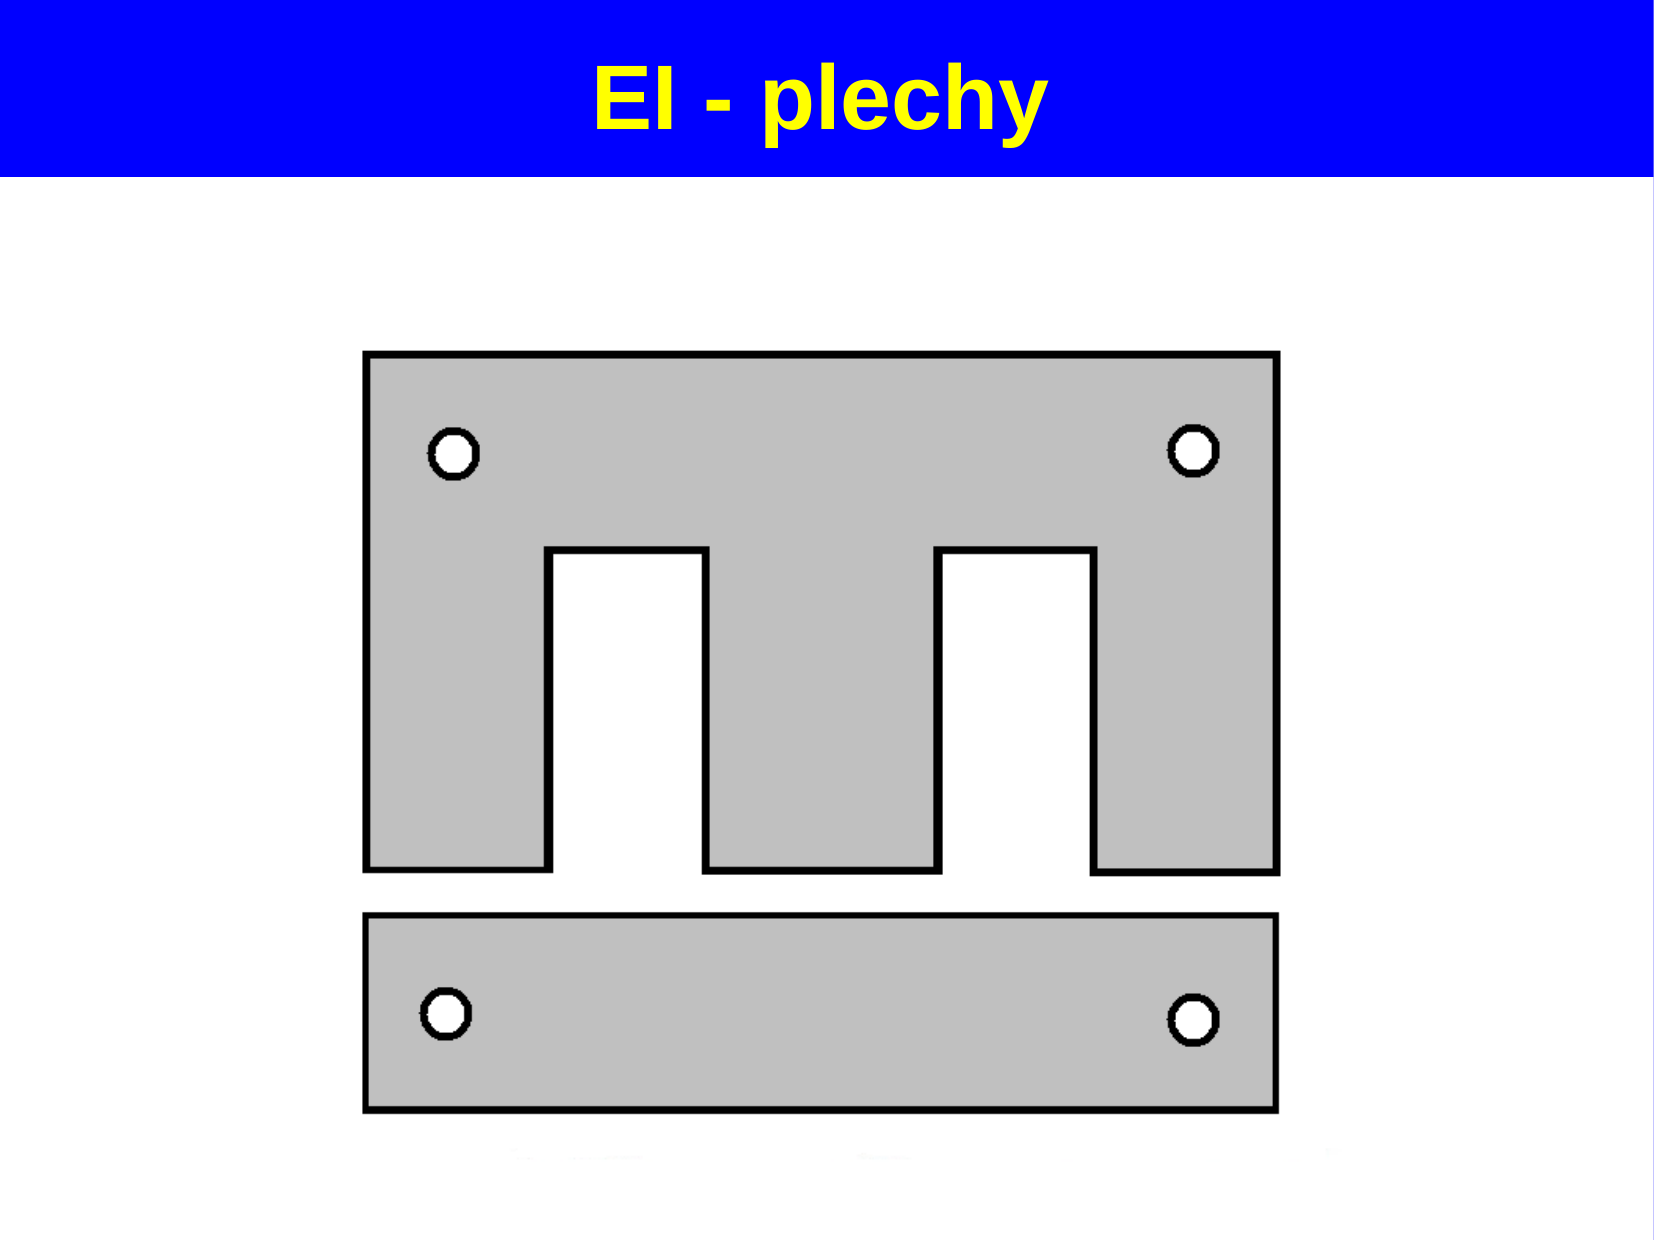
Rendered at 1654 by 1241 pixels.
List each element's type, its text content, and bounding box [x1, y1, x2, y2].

picture [0, 177, 1654, 1241]
title EI - plechy [76, 0, 1565, 177]
